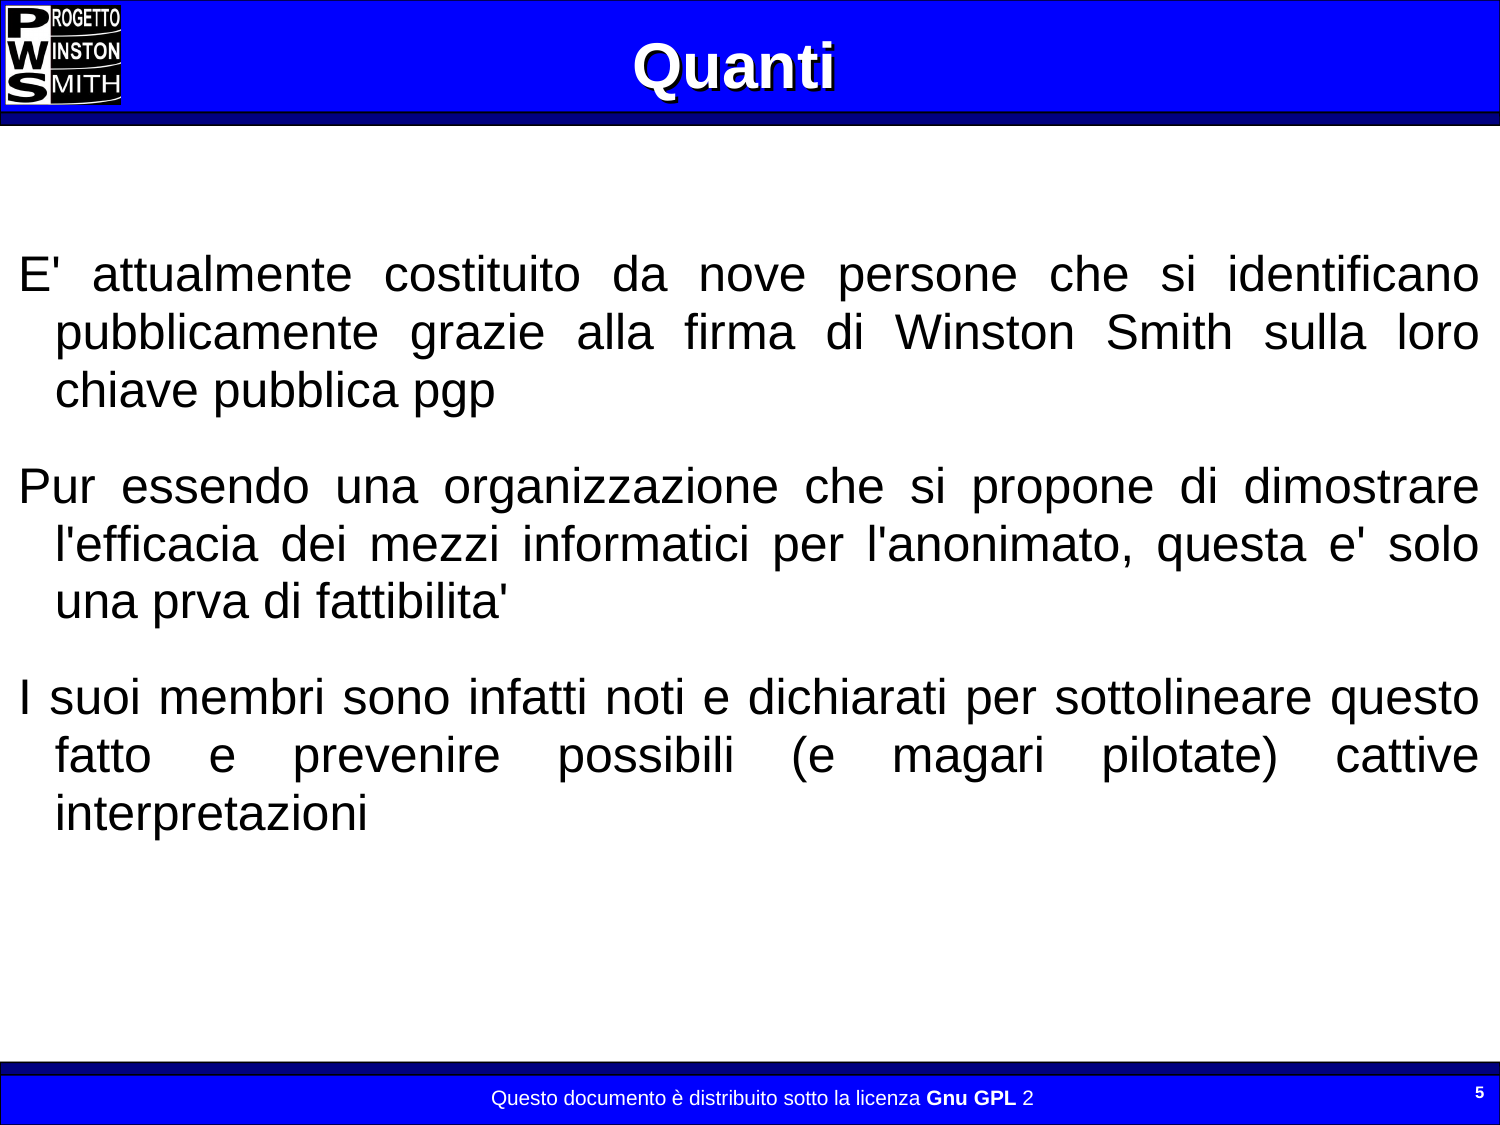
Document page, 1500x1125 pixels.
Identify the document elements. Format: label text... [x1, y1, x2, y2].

text_box Quanti [177, 18, 1293, 111]
picture [5, 5, 121, 105]
text_box E' attualmente costituito da nove persone che si identificano pubblicamente grazie alla firma di Winston Smith sulla loro chiave pubblica pgp Pur essendo una organizzazione che si propone di dimostrare l'efficacia dei mezzi informatici per l'anonimato, questa e' solo una prva di fattibilita' I suoi membri sono infatti noti e dichiarati per sottolineare questo fatto e prevenire possibili (e magari pilotate) cattive interpretazioni [0, 236, 1497, 850]
